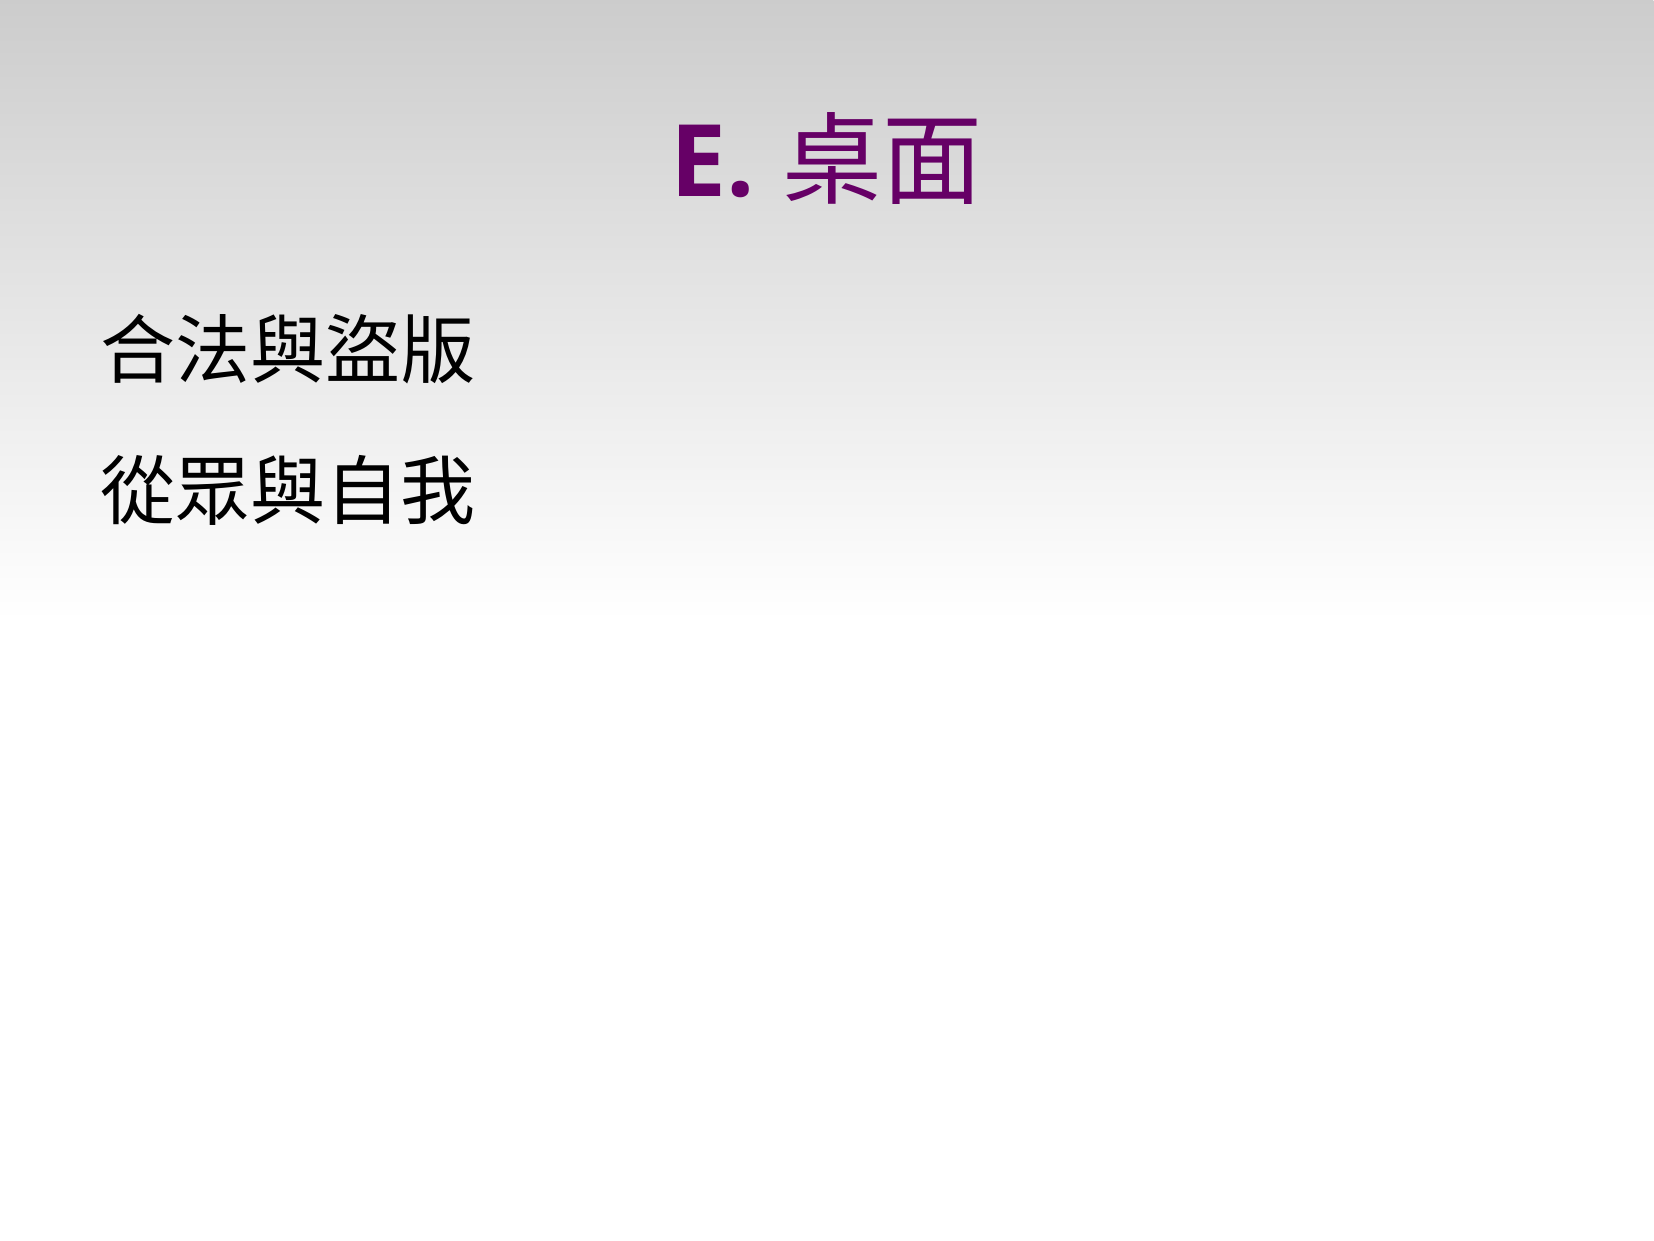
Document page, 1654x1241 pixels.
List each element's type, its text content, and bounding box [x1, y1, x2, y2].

list 合法與盜版 從眾與自我 [82, 290, 1571, 1094]
title E.桌面 [82, 56, 1571, 250]
